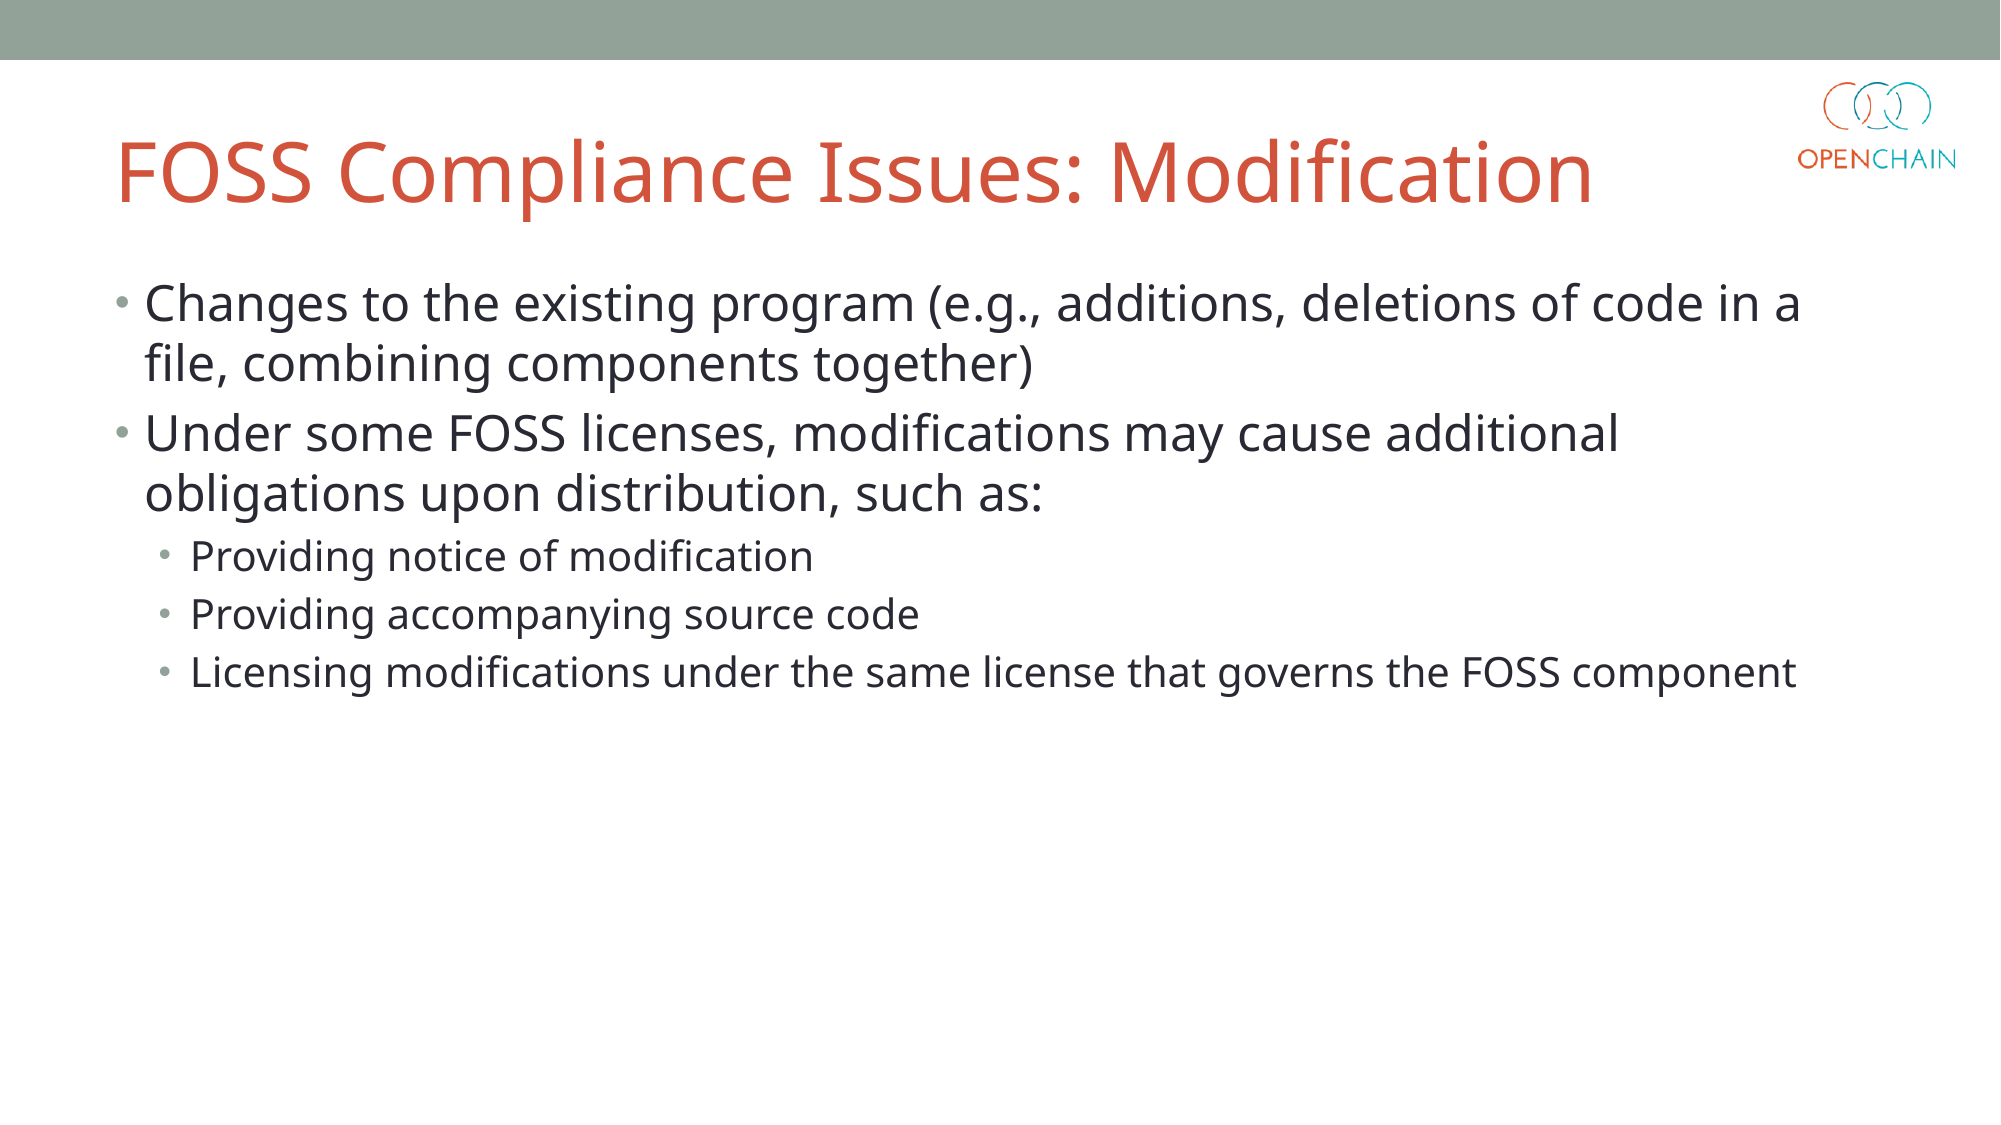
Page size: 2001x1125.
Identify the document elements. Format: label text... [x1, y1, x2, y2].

list Changes to the existing program (e.g., additions, deletions of code in a file, combining components together) Under some FOSS licenses, modifications may cause additional obligations upon distribution, such as: Providing notice of modification Providing accompanying source code Licensing modifications under the same license that governs the FOSS component [99, 263, 1900, 1064]
title FOSS Compliance Issues: Modification [99, 87, 1900, 250]
picture [1798, 82, 1955, 169]
